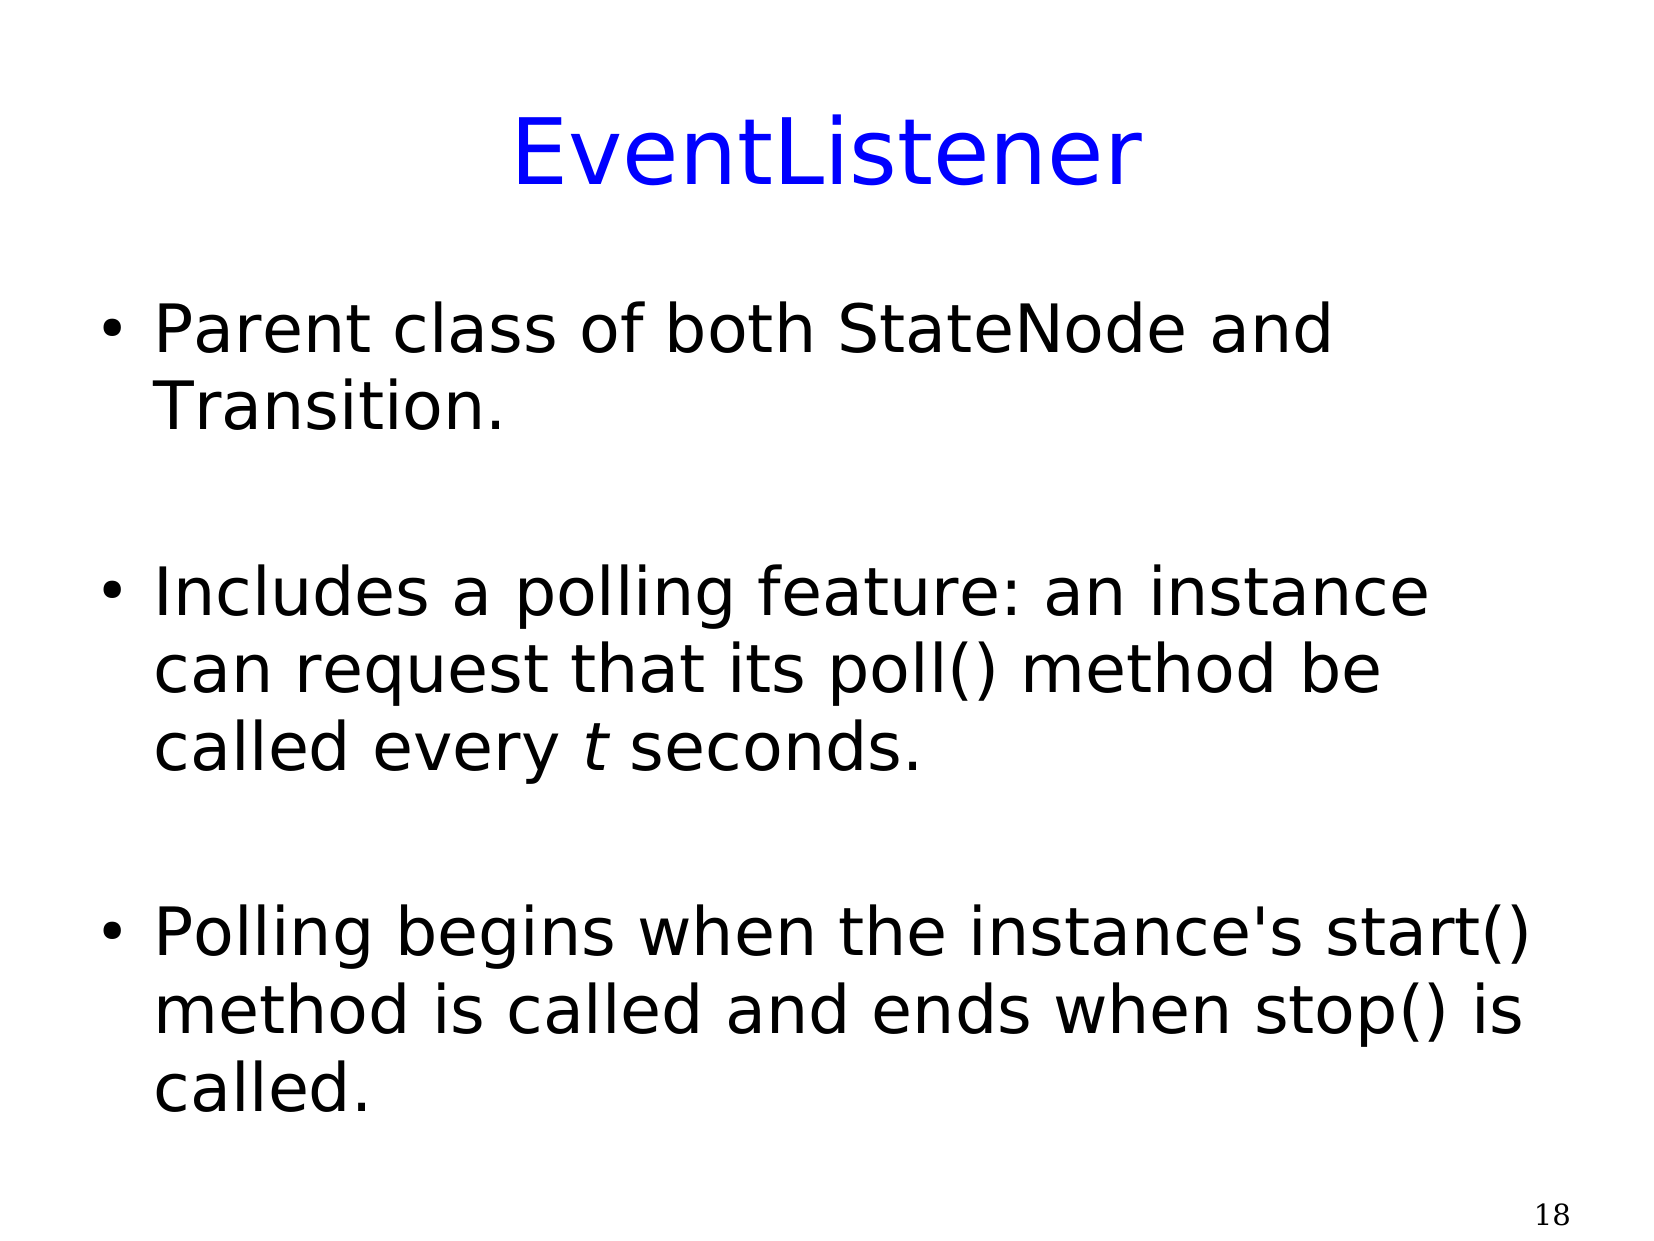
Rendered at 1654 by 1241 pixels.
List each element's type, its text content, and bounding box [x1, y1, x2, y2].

list Parent class of both StateNode and Transition. Includes a polling feature: an instance can request that its poll() method be called every t seconds. Polling begins when the instance's start() method is called and ends when stop() is called. [82, 290, 1571, 1128]
title EventListener [82, 49, 1571, 257]
